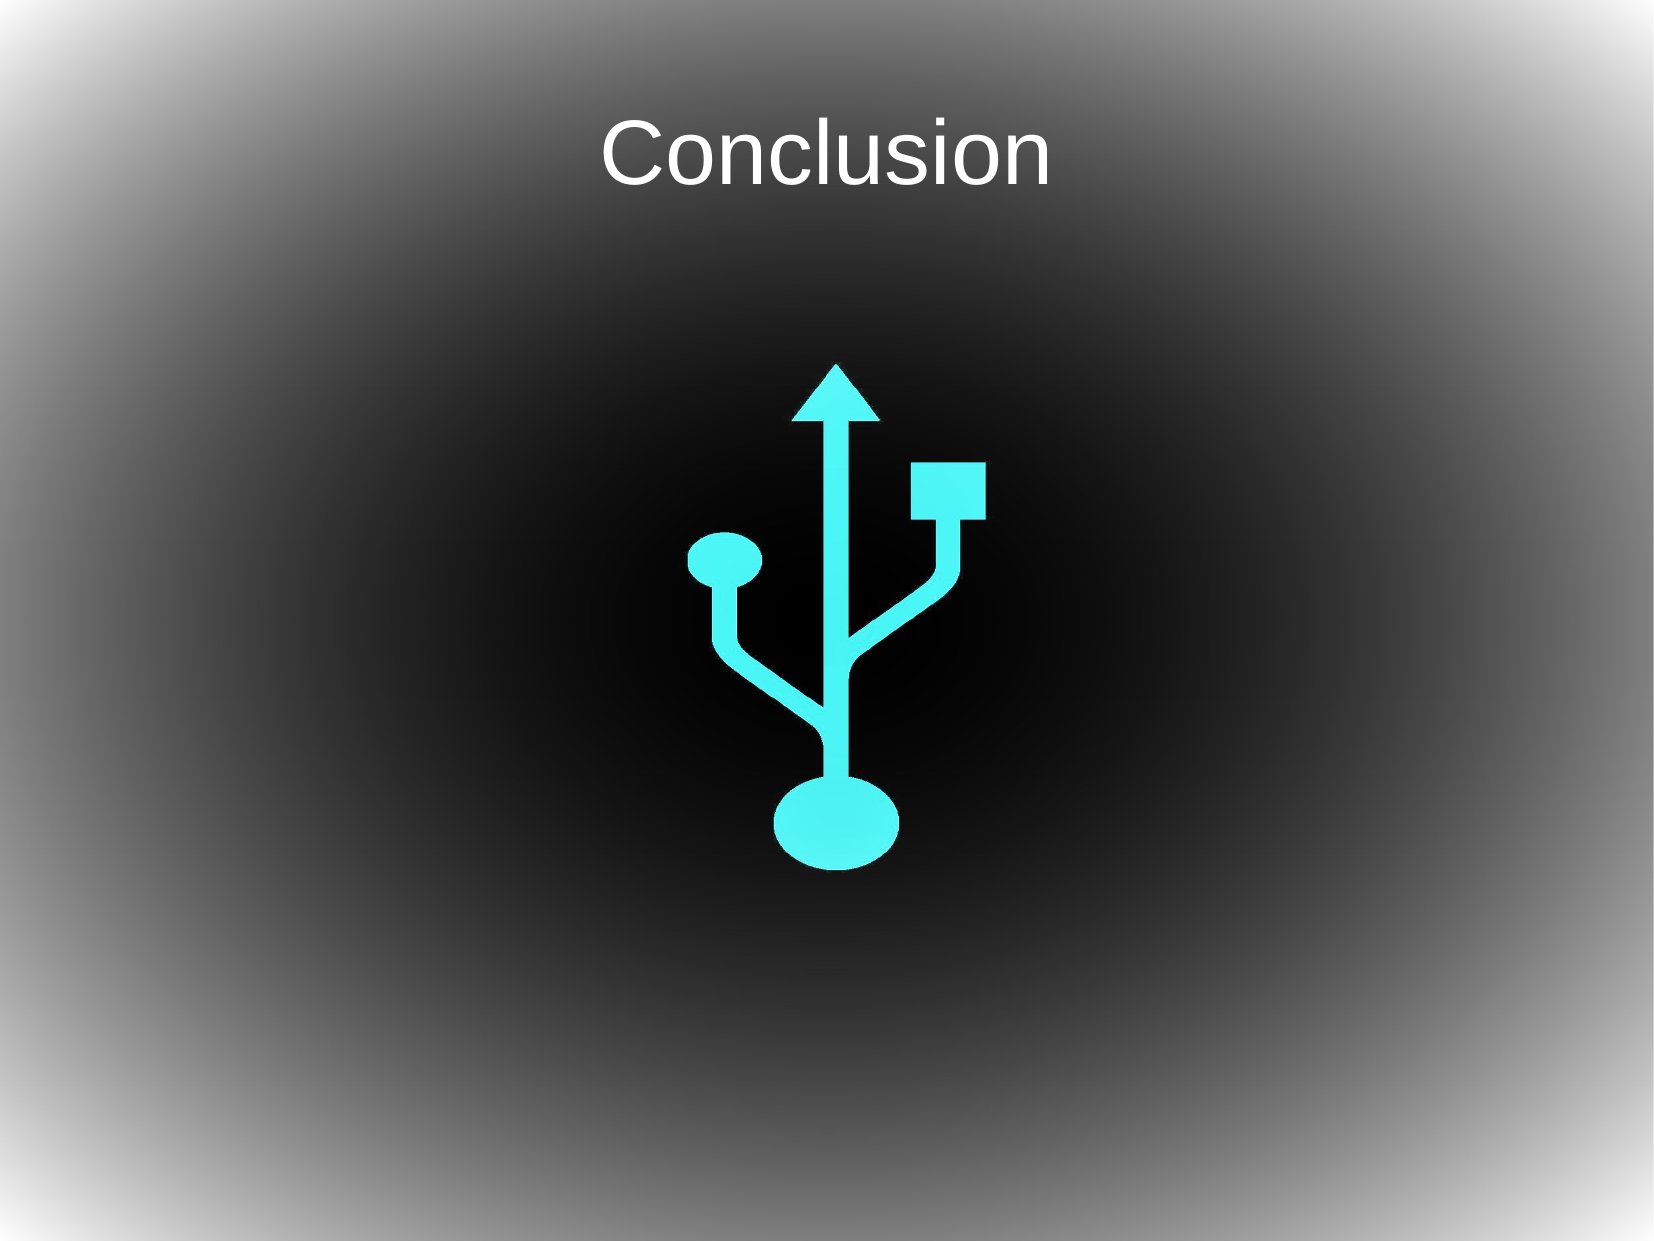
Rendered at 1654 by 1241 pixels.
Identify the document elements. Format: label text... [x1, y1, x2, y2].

title Conclusion [82, 49, 1571, 257]
picture [0, 0, 1654, 1241]
